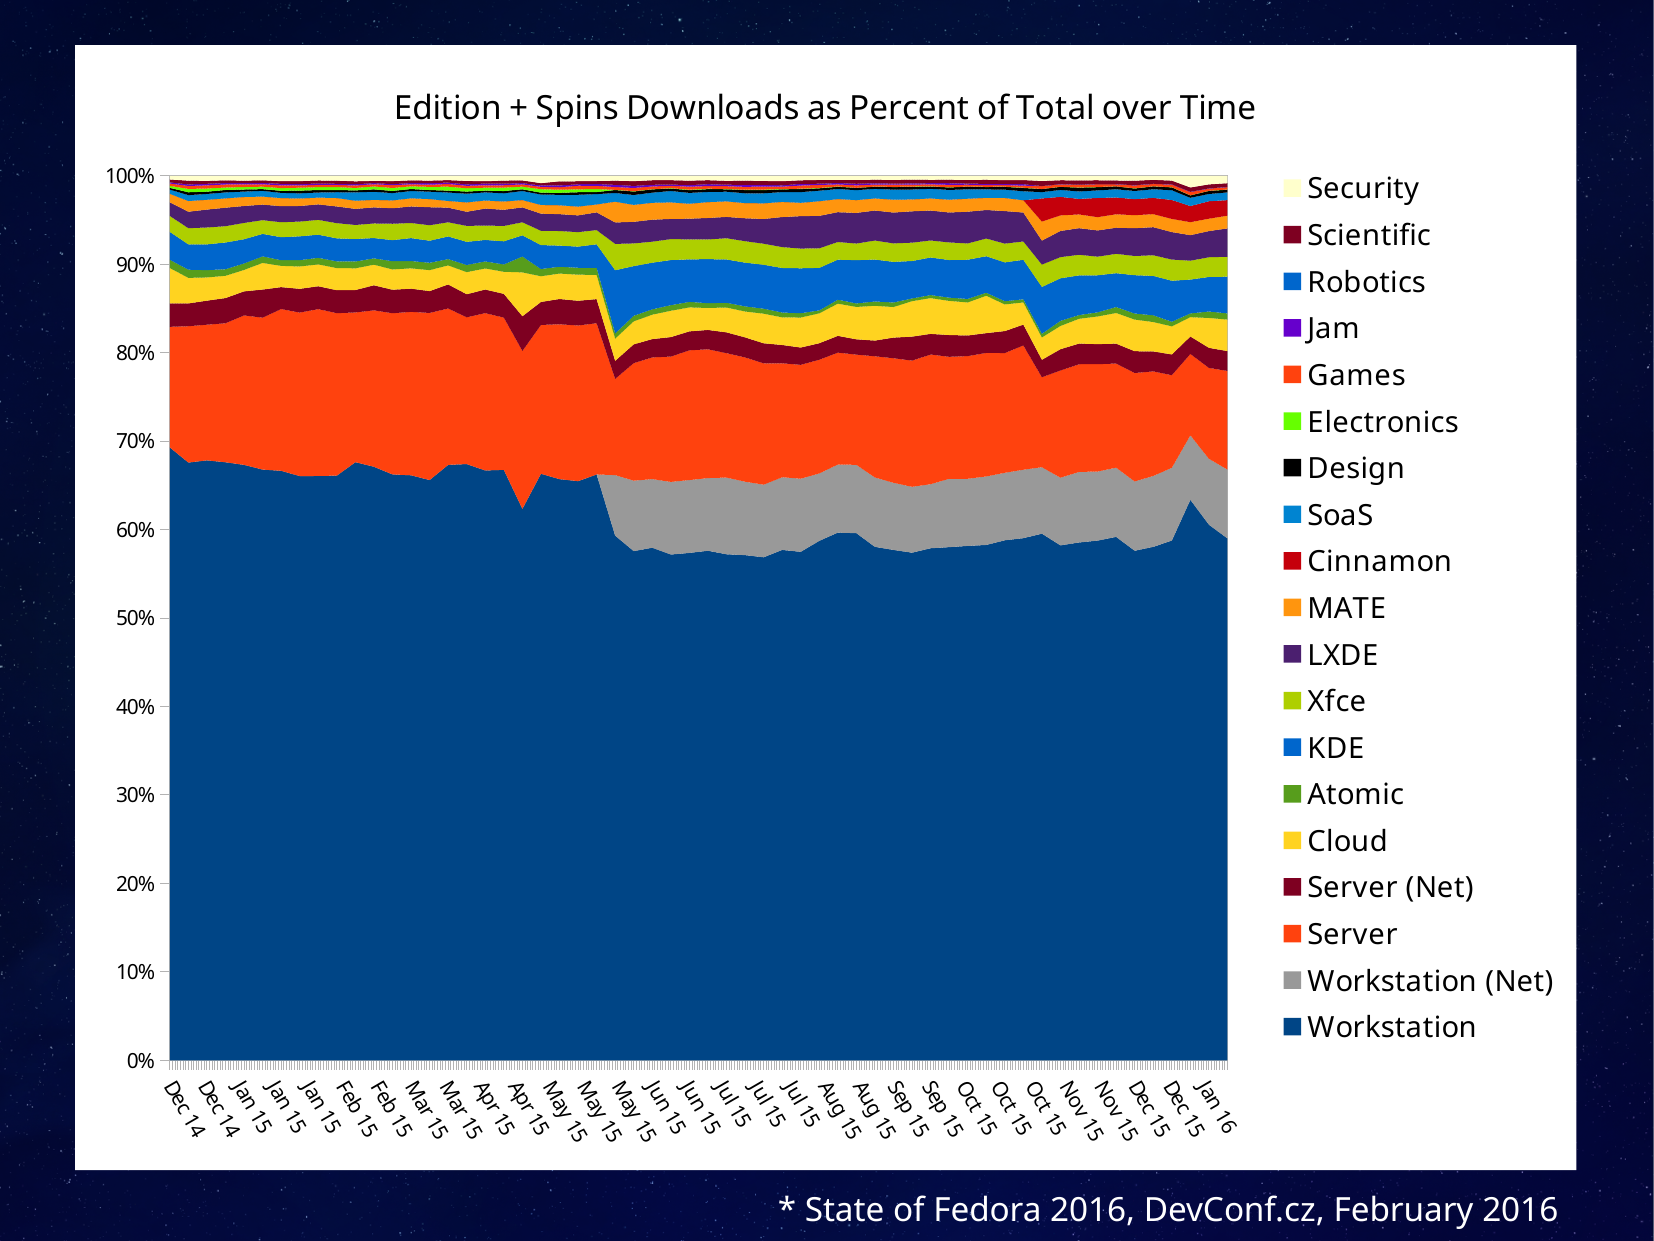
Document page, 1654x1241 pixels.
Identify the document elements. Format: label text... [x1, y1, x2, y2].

chart [75, 45, 1577, 1171]
picture [0, 0, 1654, 1241]
text_box * State of Fedora 2016, DevConf.cz, February 2016 [763, 1178, 1573, 1227]
